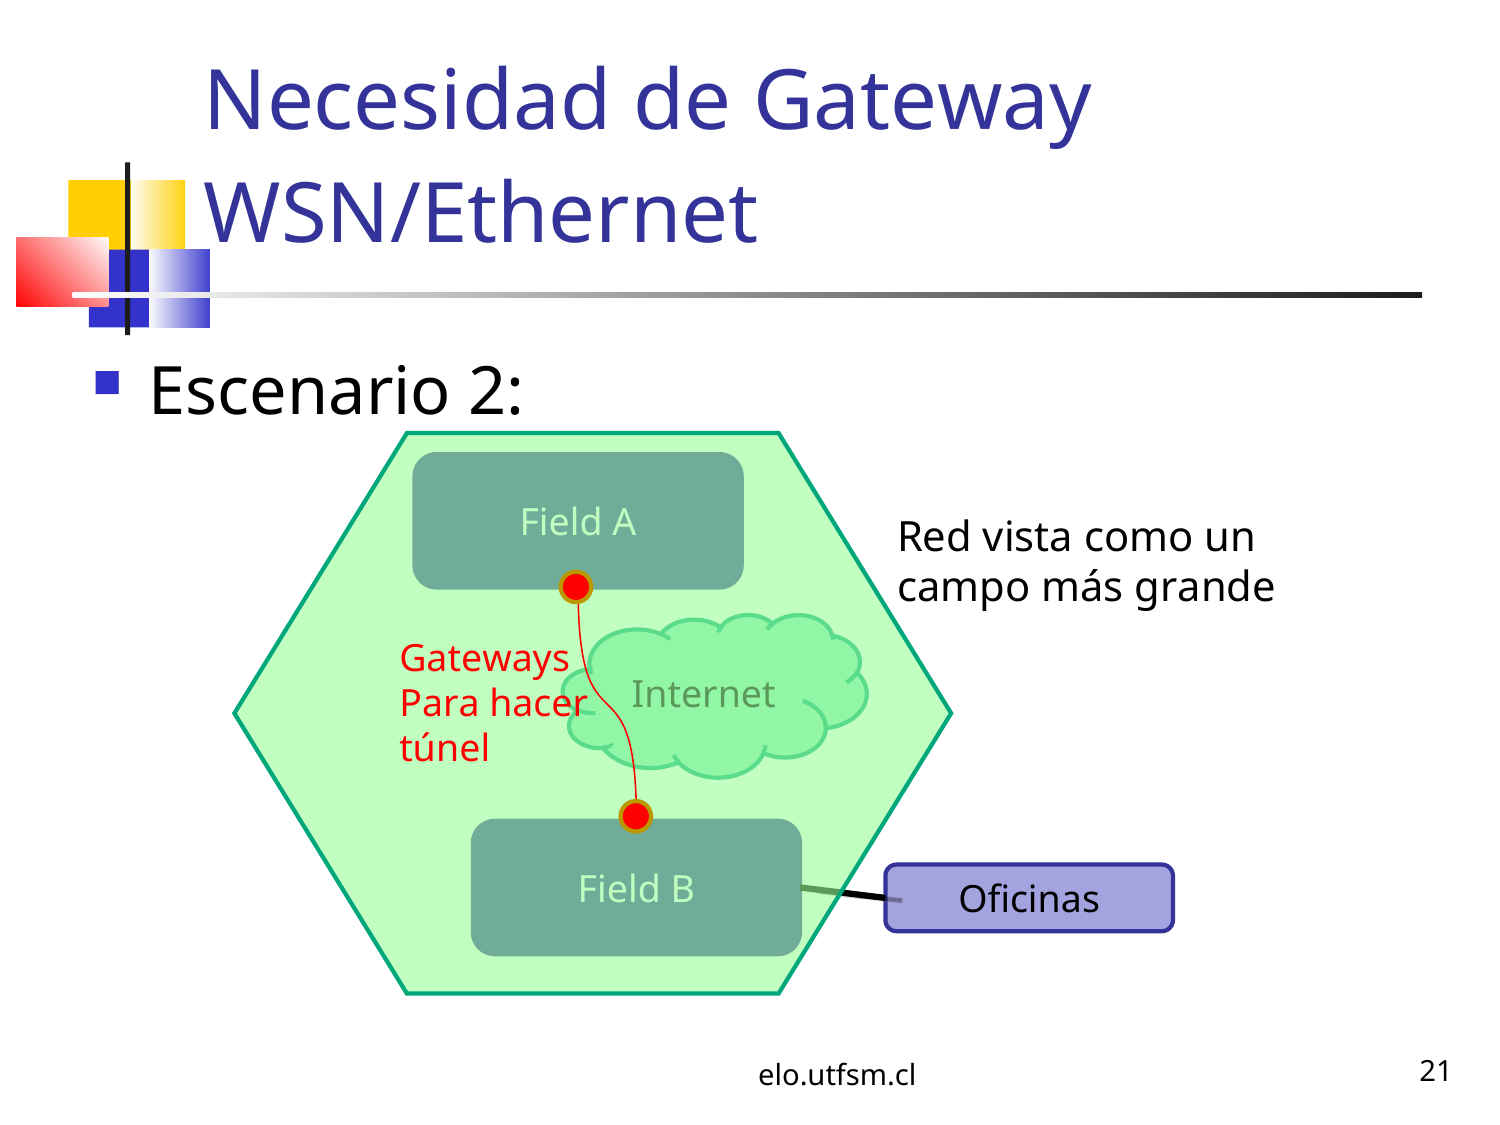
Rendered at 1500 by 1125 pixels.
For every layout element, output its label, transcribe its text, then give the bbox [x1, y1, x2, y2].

text_box Oficinas [885, 864, 1173, 932]
text_box Gateways Para hacer túnel [384, 626, 604, 778]
title Necesidad de Gateway WSN/Ethernet [188, 35, 1269, 276]
text_box elo.utfsm.cl [599, 1024, 1075, 1100]
list Escenario 2: [77, 335, 1353, 1011]
text_box <number> [1155, 1024, 1468, 1100]
text_box [238, 436, 947, 991]
text_box Red vista como un campo más grande [882, 501, 1292, 618]
